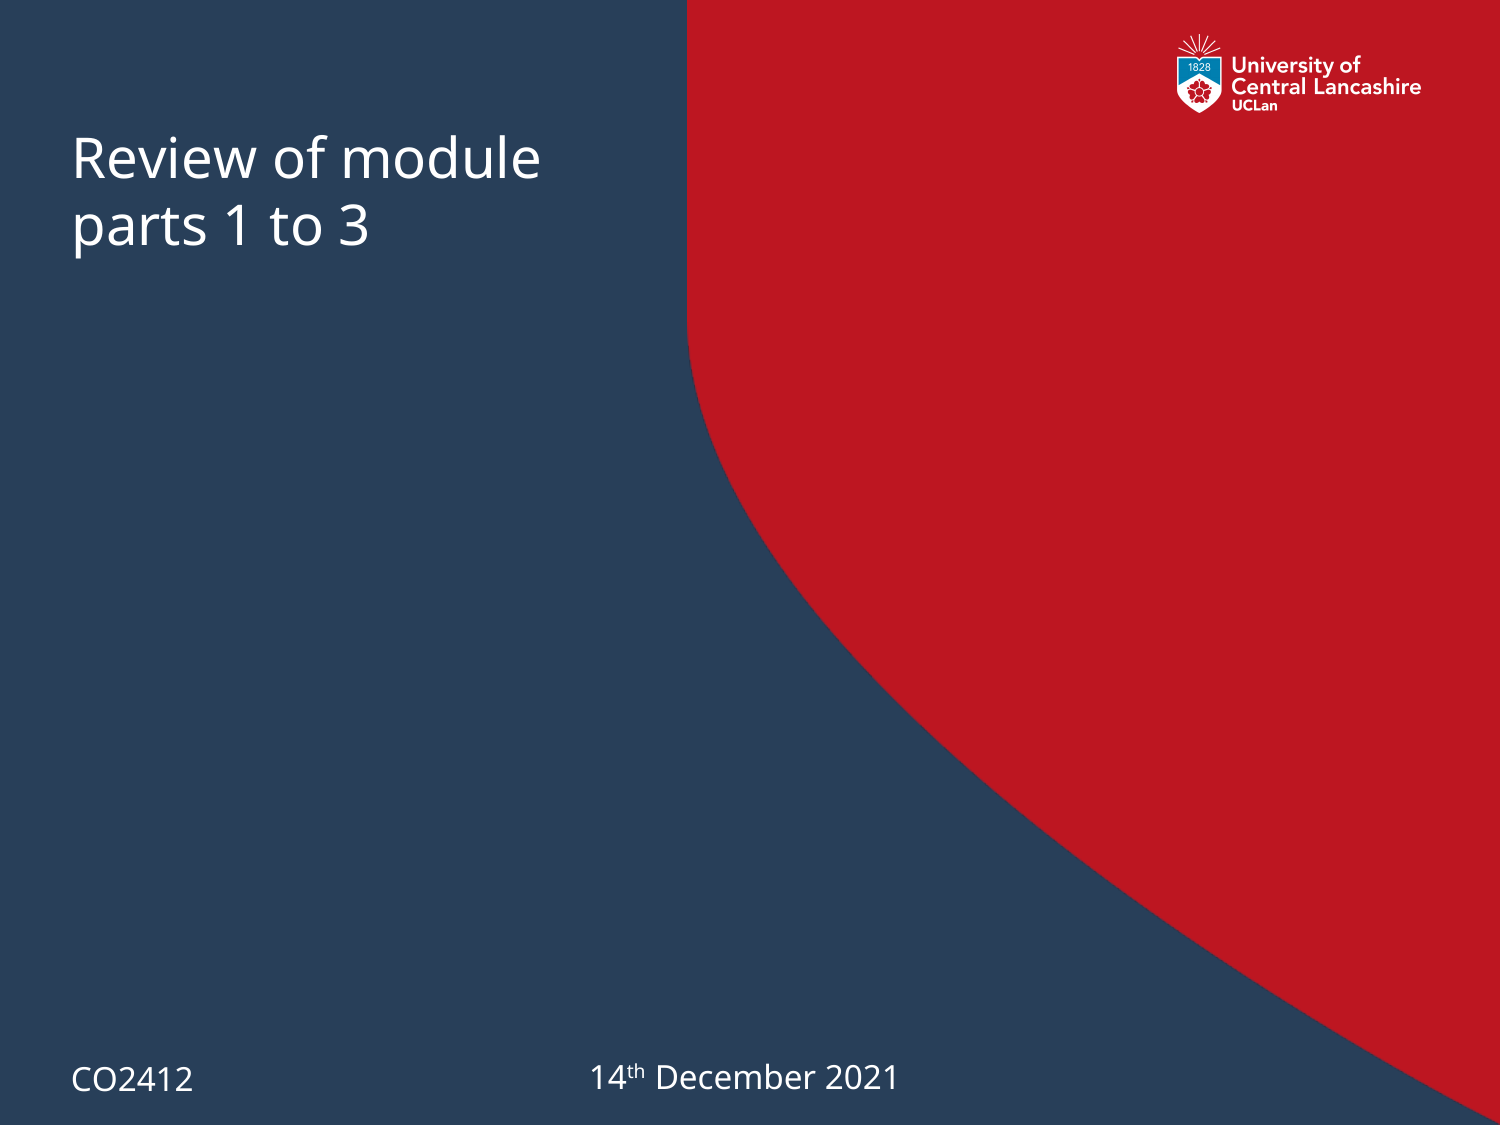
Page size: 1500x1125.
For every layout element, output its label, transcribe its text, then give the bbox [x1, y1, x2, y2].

picture [687, 0, 1500, 1125]
text_box Review of module parts 1 to 3 [56, 68, 1185, 310]
